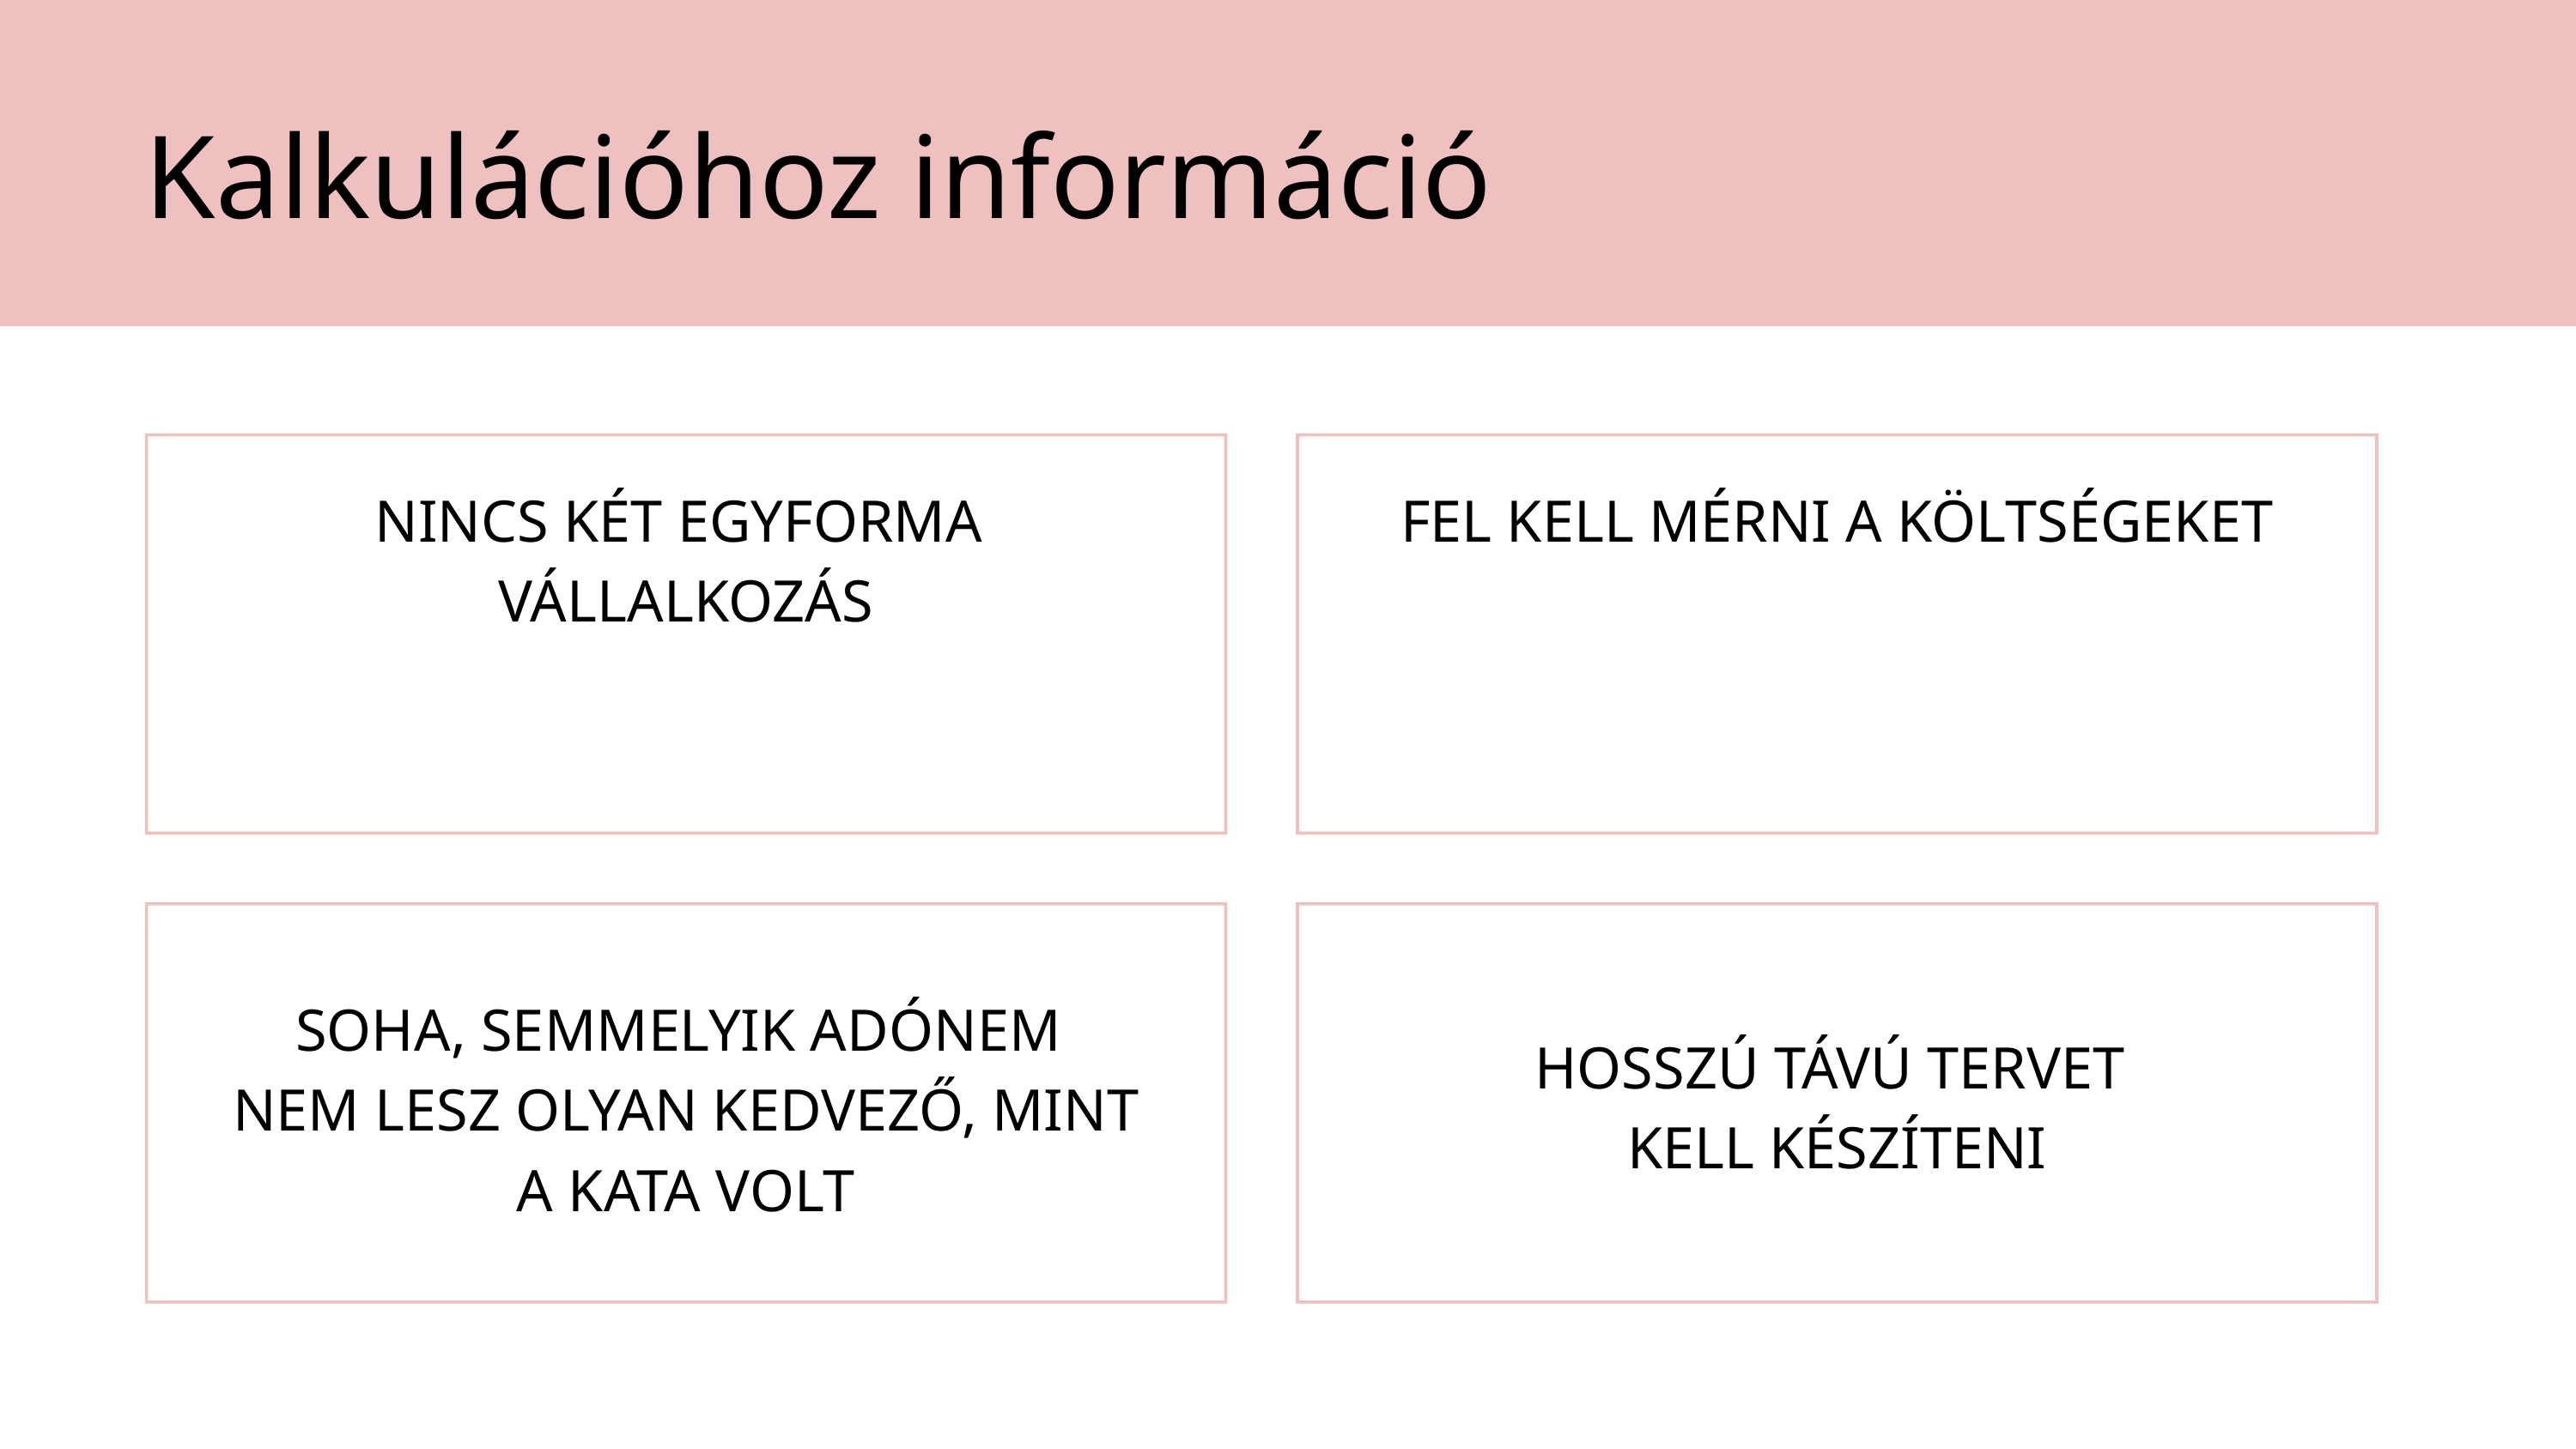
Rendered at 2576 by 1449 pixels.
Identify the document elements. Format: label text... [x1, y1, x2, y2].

text_box [144, 902, 1228, 1304]
text_box Kalkulációhoz információ [144, 85, 1711, 242]
text_box HOSSZÚ TÁVÚ TERVET KELL KÉSZÍTENI [1374, 1020, 2300, 1181]
text_box SOHA, SEMMELYIK ADÓNEM NEM LESZ OLYAN KEDVEZŐ, MINT A KATA VOLT [223, 982, 1149, 1223]
text_box [144, 433, 1228, 835]
text_box NINCS KÉT EGYFORMA VÁLLALKOZÁS [223, 473, 1149, 634]
text_box [1296, 433, 2379, 835]
text_box [0, 0, 2576, 326]
text_box FEL KELL MÉRNI A KÖLTSÉGEKET [1374, 473, 2300, 554]
text_box [1296, 902, 2379, 1304]
